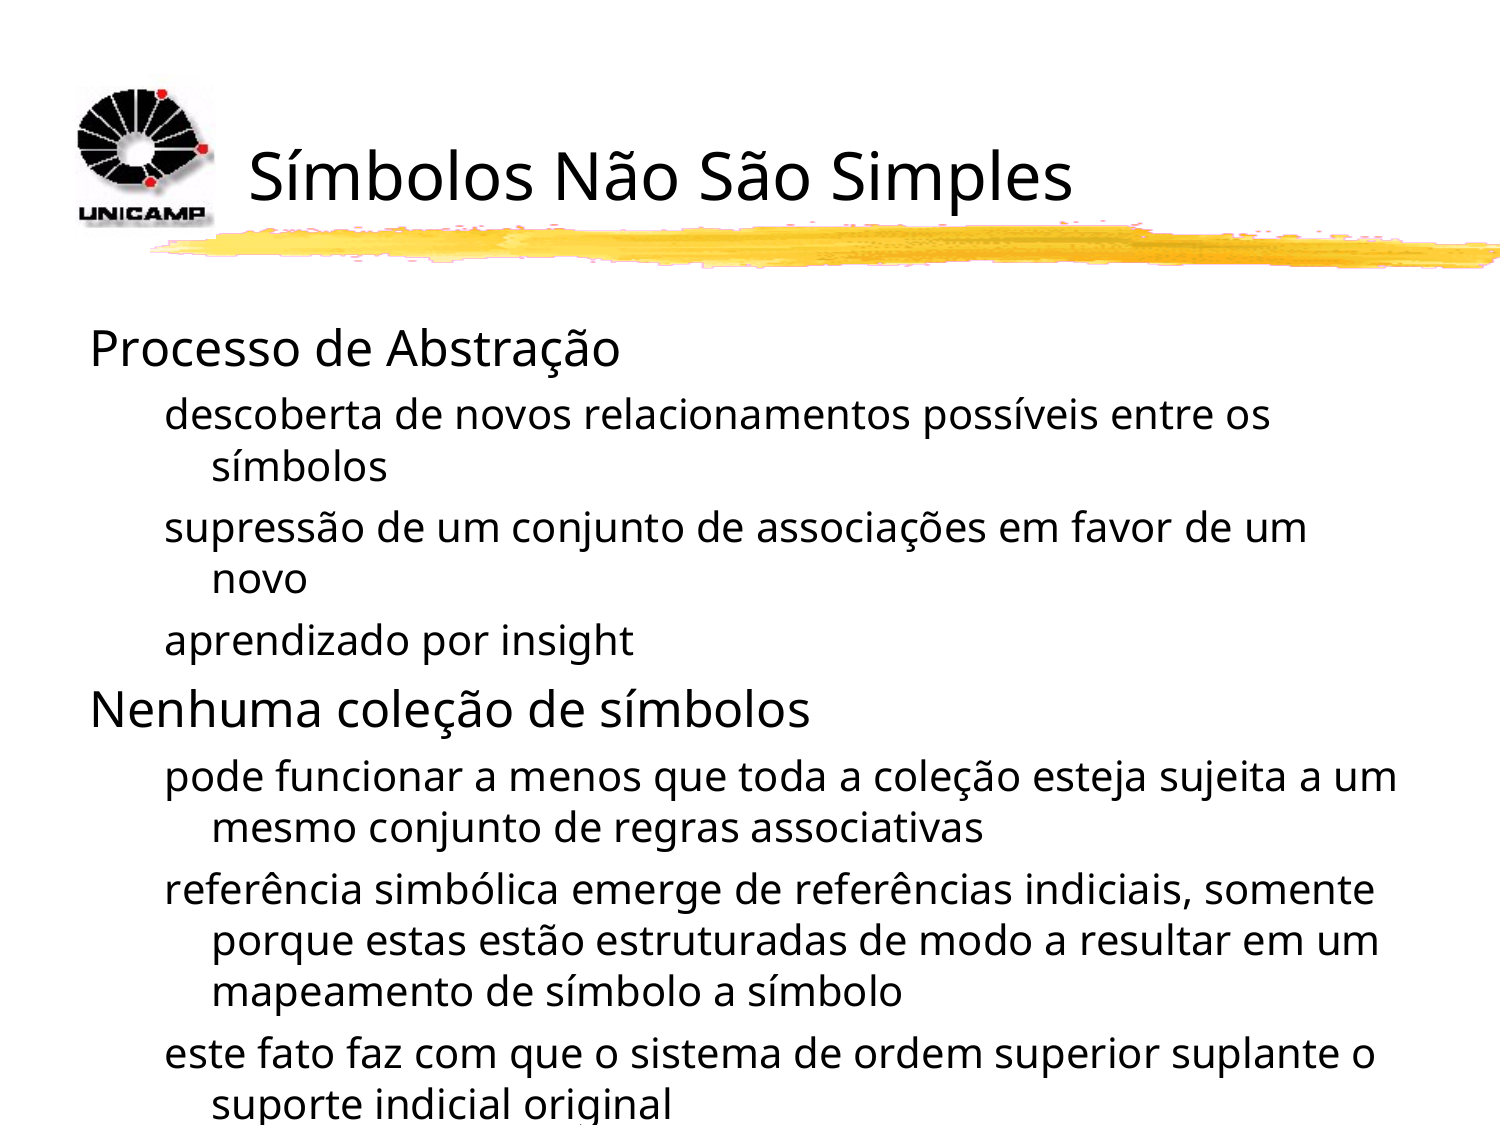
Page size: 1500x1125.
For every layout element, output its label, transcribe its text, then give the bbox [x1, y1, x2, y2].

picture [75, 74, 1500, 279]
list Processo de Abstração descoberta de novos relacionamentos possíveis entre os símbolos supressão de um conjunto de associações em favor de um novo aprendizado por insight Nenhuma coleção de símbolos pode funcionar a menos que toda a coleção esteja sujeita a um mesmo conjunto de regras associativas referência simbólica emerge de referências indiciais, somente porque estas estão estruturadas de modo a resultar em um mapeamento de símbolo a símbolo este fato faz com que o sistema de ordem superior suplante o suporte indicial original [74, 309, 1417, 1048]
title Símbolos Não São Simples [233, 37, 1434, 225]
